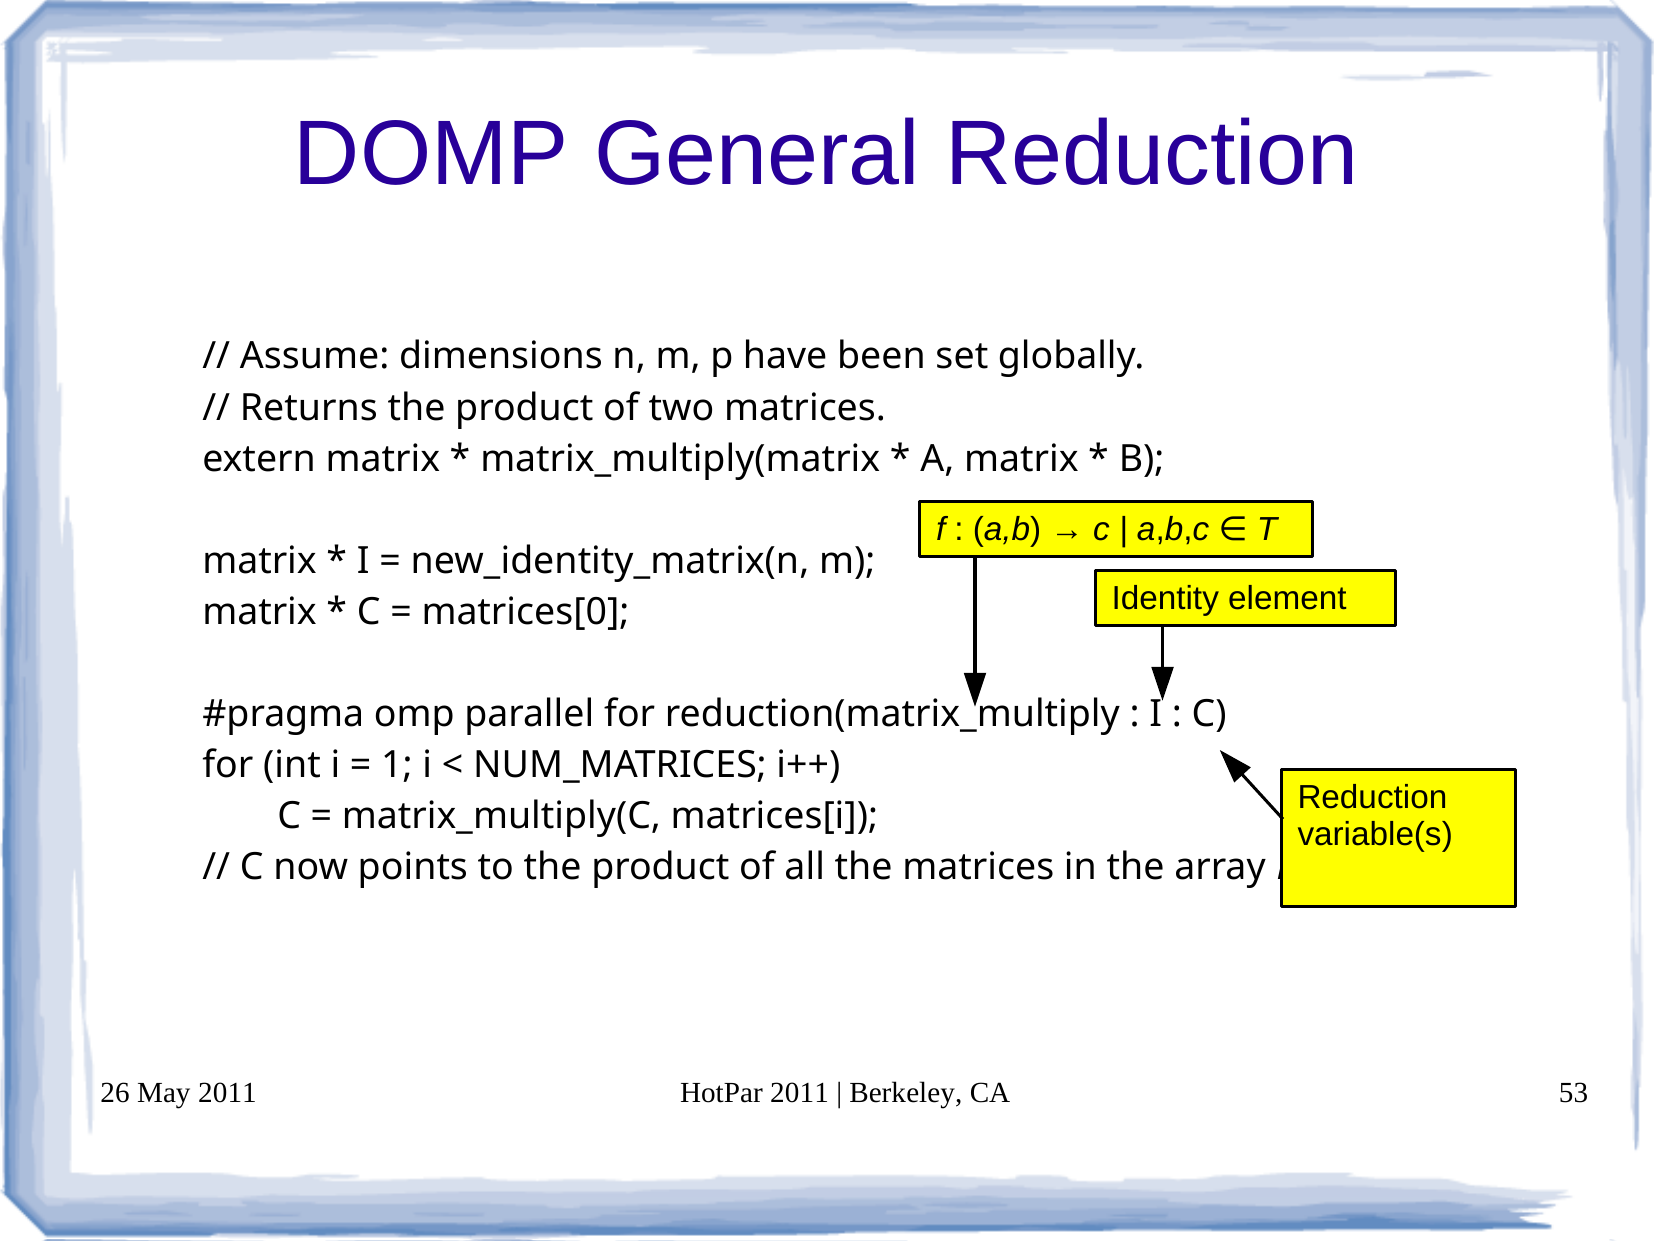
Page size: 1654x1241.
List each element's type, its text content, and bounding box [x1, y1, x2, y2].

text_box // Assume: dimensions n, m, p have been set globally. // Returns the product of two matrices. extern matrix * matrix_multiply(matrix * A, matrix * B); matrix * I = new_identity_matrix(n, m); matrix * C = matrices[0]; #pragma omp parallel for reduction(matrix_multiply : I : C) for (int i = 1; i < NUM_MATRICES; i++) C = matrix_multiply(C, matrices[i]); // C now points to the product of all the matrices in the array matrices. [187, 321, 1501, 912]
text_box Identity element [1095, 570, 1396, 626]
title DOMP General Reduction [82, 56, 1571, 250]
picture [0, 0, 1654, 1241]
text_box Reduction variable(s) [1281, 769, 1516, 907]
text_box f : (a,b) → c | a,b,c ∈ T [919, 501, 1313, 557]
